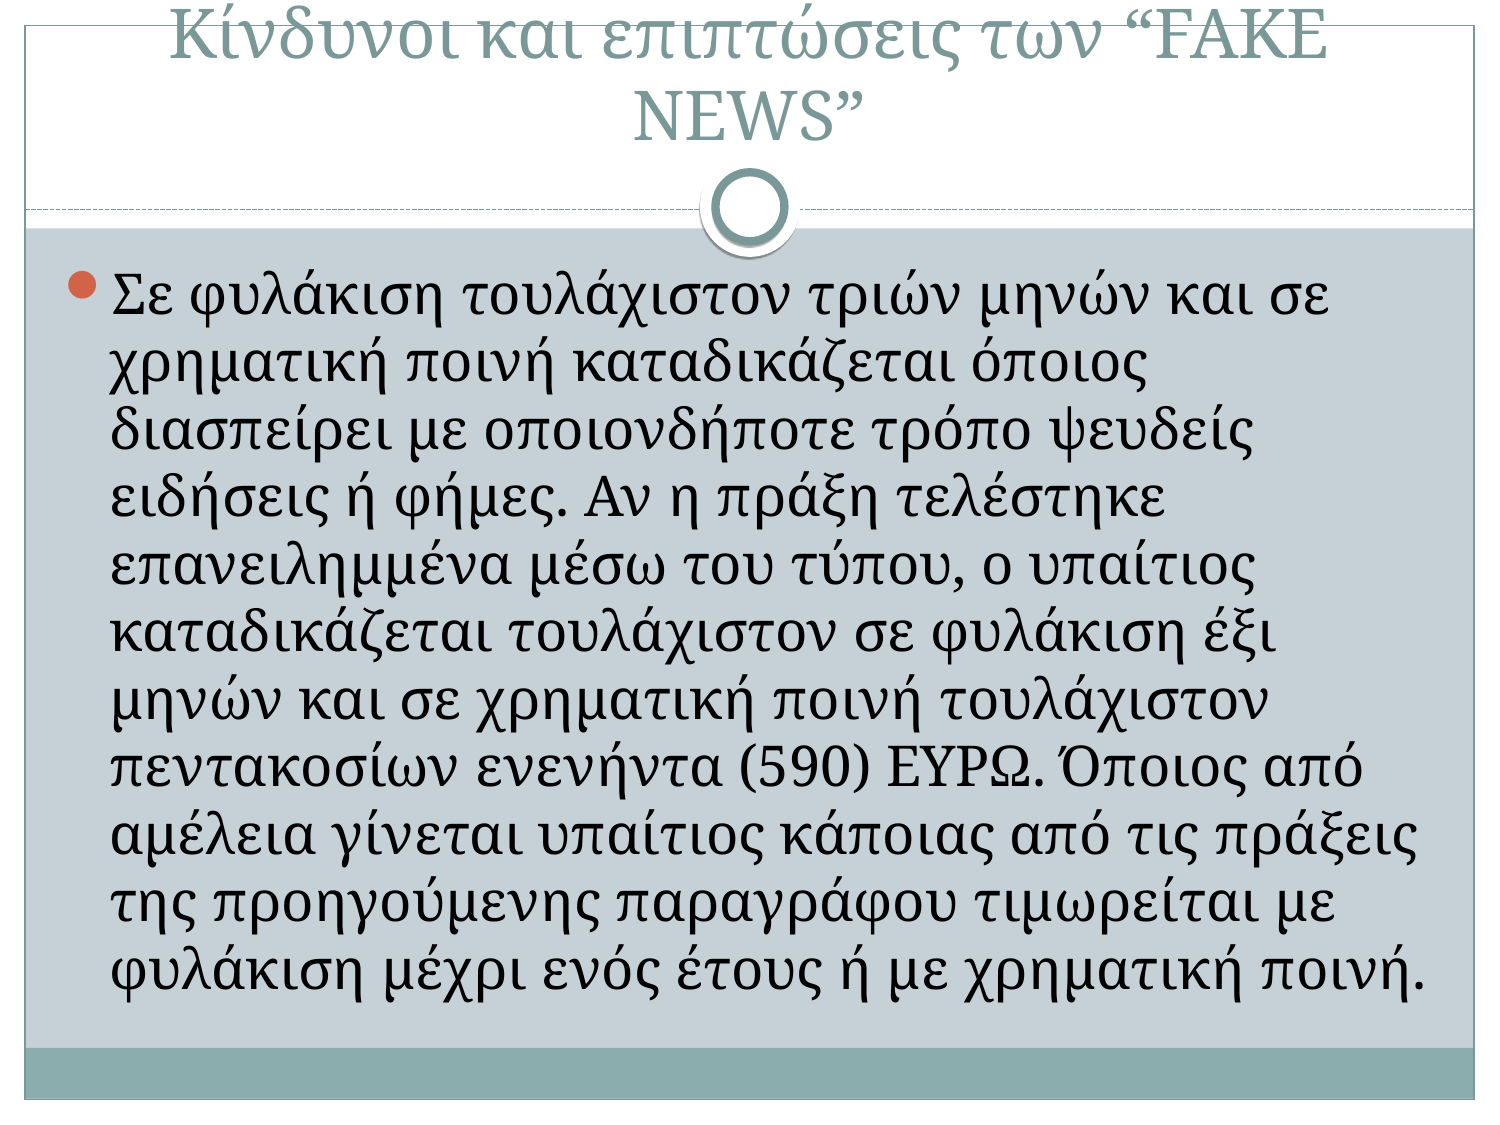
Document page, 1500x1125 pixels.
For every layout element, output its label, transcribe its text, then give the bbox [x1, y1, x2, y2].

title Κίνδυνοι και επιπτώσεις των “FAKE NEWS” [49, 37, 1450, 162]
list Σε φυλάκιση τουλάχιστον τριών μηνών και σε χρηματική ποινή καταδικάζεται όποιος διασπείρει με οποιονδήποτε τρόπο ψευδείς ειδήσεις ή φήμες. Αν η πράξη τελέστηκε επανειλημμένα μέσω του τύπου, ο υπαίτιος καταδικάζεται τουλάχιστον σε φυλάκιση έξι μηνών και σε χρηματική ποινή τουλάχιστον πεντακοσίων ενενήντα (590) ΕΥΡΩ. Όποιος από αμέλεια γίνεται υπαίτιος κάποιας από τις πράξεις της προηγούμενης παραγράφου τιμωρείται με φυλάκιση μέχρι ενός έτους ή με χρηματική ποινή. [49, 250, 1445, 1001]
